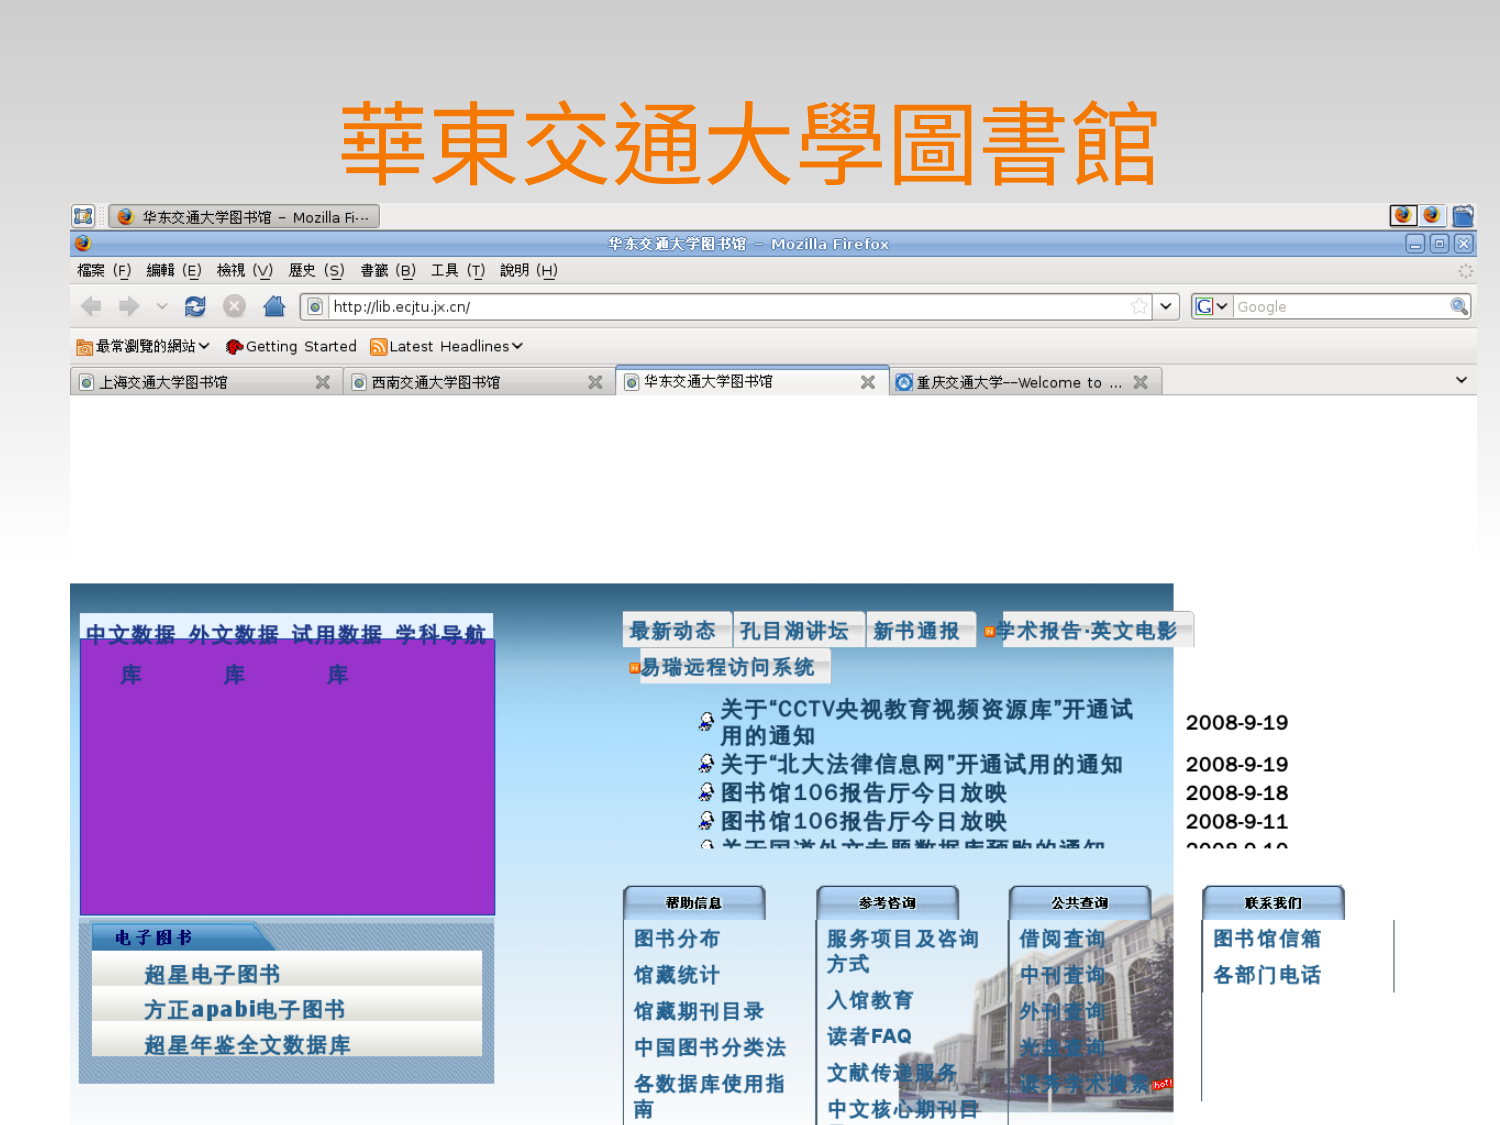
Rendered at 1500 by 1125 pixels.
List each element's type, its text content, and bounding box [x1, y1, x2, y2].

picture [70, 203, 1477, 1125]
title 華東交通大學圖書館 [75, 44, 1425, 203]
